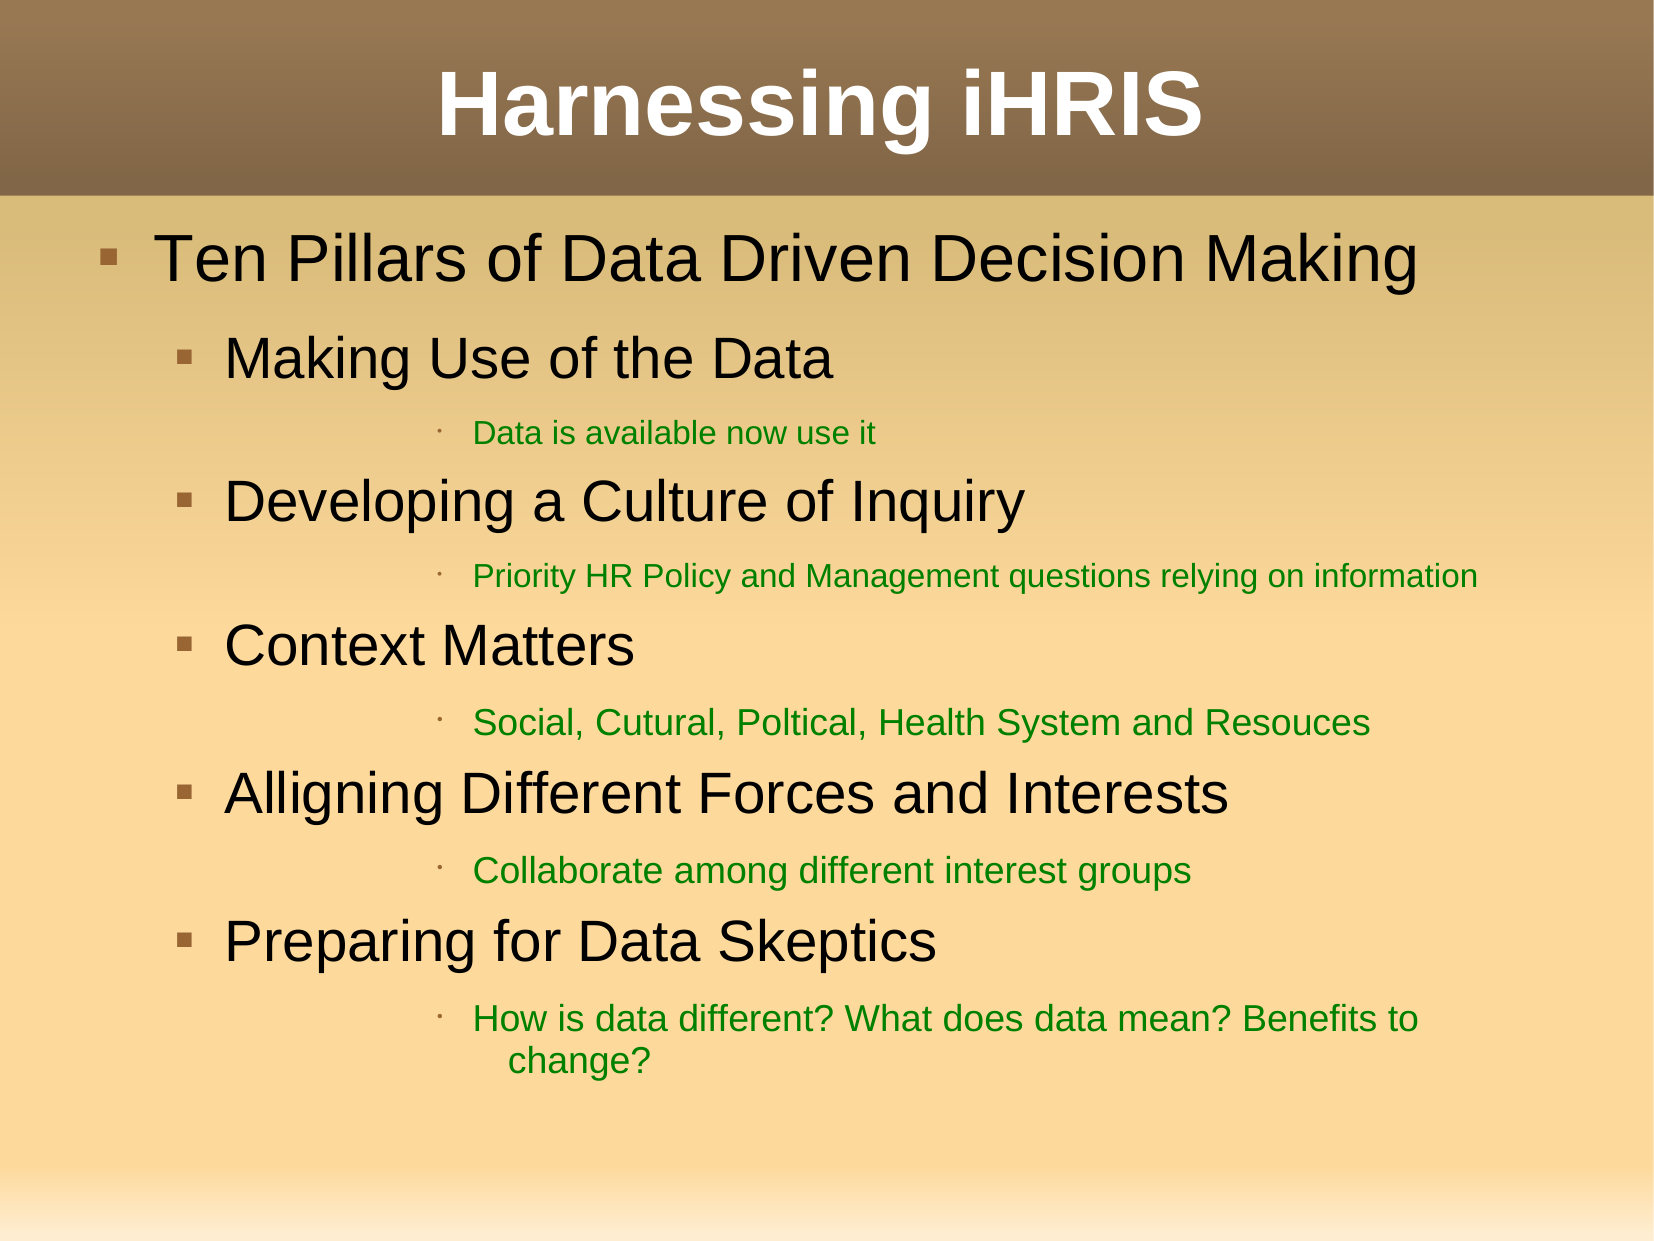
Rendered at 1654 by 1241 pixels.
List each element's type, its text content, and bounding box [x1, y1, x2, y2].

picture [0, 0, 1654, 1241]
title Harnessing iHRIS [76, 7, 1565, 200]
list Ten Pillars of Data Driven Decision Making Making Use of the Data Data is available now use it Developing a Culture of Inquiry Priority HR Policy and Management questions relying on information Context Matters Social, Cutural, Poltical, Health System and Resouces Alligning Different Forces and Interests Collaborate among different interest groups Preparing for Data Skeptics How is data different? What does data mean? Benefits to change? [82, 221, 1571, 1165]
